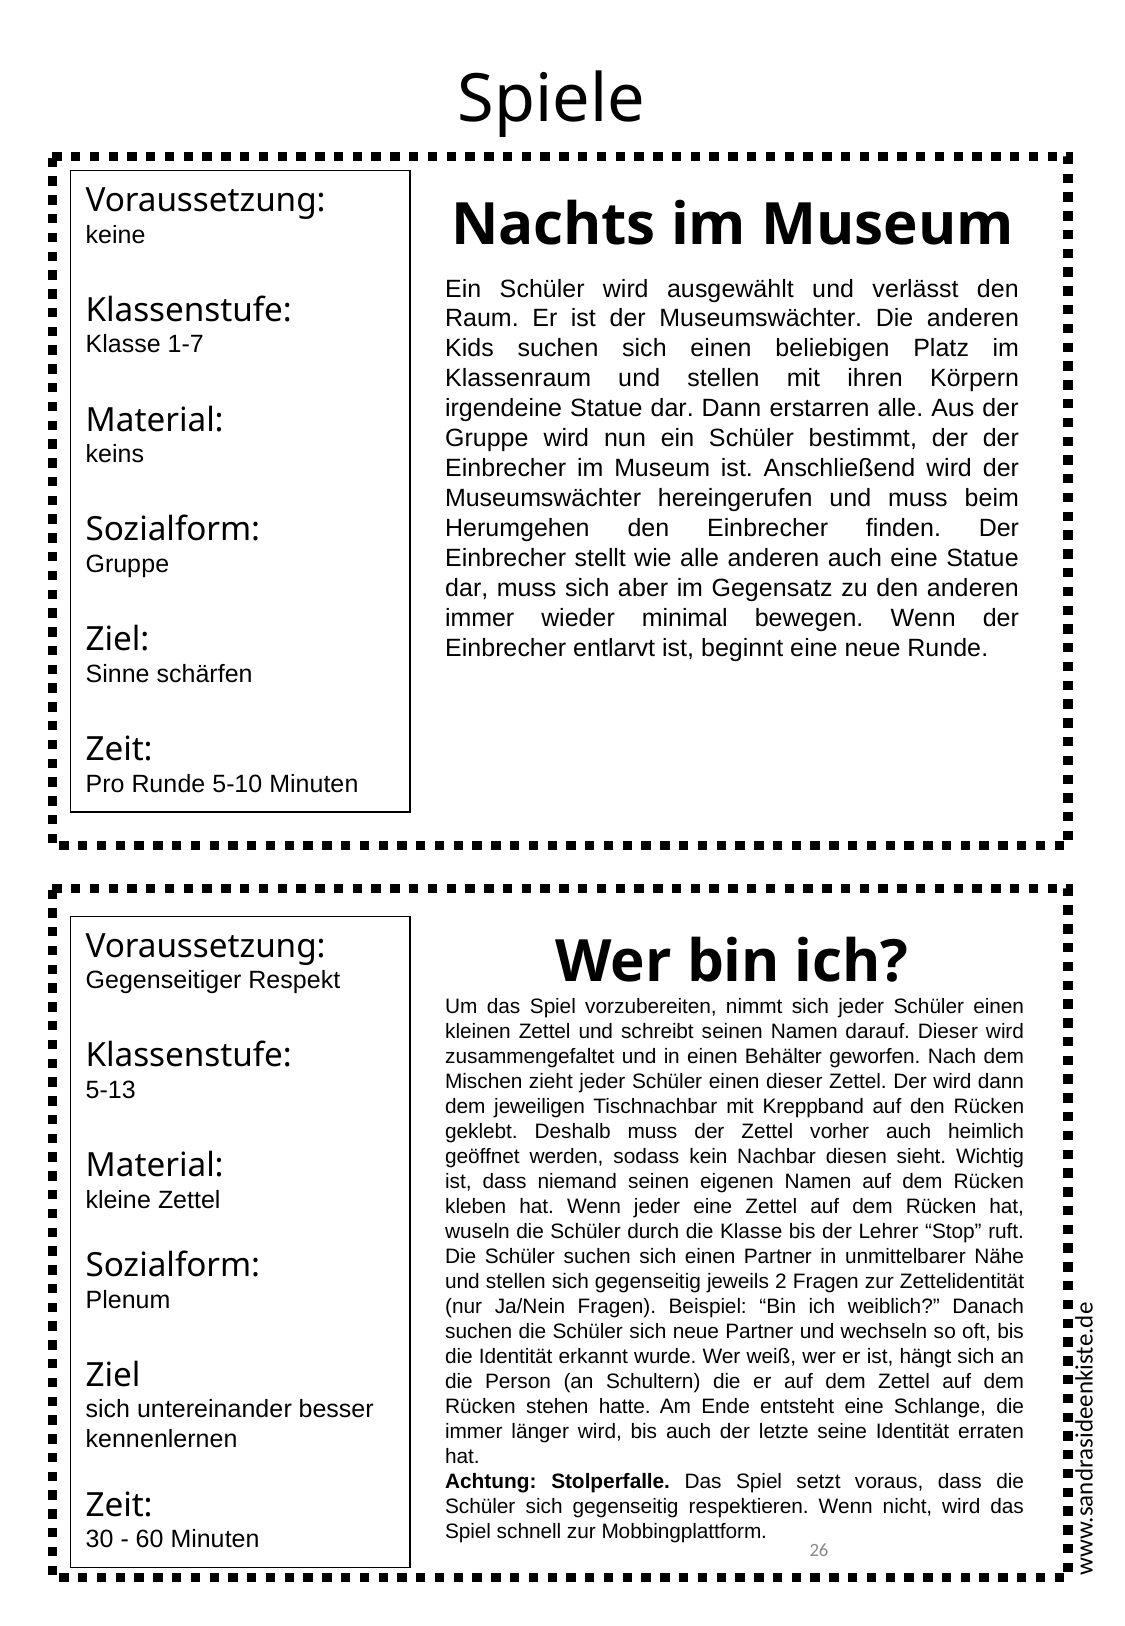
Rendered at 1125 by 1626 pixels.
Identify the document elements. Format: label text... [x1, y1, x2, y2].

text_box Voraussetzung: keine Klassenstufe: Klasse 1-7 Material: keins Sozialform: Gruppe Ziel: Sinne schärfen Zeit: Pro Runde 5-10 Minuten [70, 170, 411, 812]
text_box Um das Spiel vorzubereiten, nimmt sich jeder Schüler einen kleinen Zettel und schreibt seinen Namen darauf. Dieser wird zusammengefaltet und in einen Behälter geworfen. Nach dem Mischen zieht jeder Schüler einen dieser Zettel. Der wird dann dem jeweiligen Tischnachbar mit Kreppband auf den Rücken geklebt. Deshalb muss der Zettel vorher auch heimlich geöffnet werden, sodass kein Nachbar diesen sieht. Wichtig ist, dass niemand seinen eigenen Namen auf dem Rücken kleben hat. Wenn jeder eine Zettel auf dem Rücken hat, wuseln die Schüler durch die Klasse bis der Lehrer “Stop” ruft. Die Schüler suchen sich einen Partner in unmittelbarer Nähe und stellen sich gegenseitig jeweils 2 Fragen zur Zettelidentität (nur Ja/Nein Fragen). Beispiel: “Bin ich weiblich?” Danach suchen die Schüler sich neue Partner und wechseln so oft, bis die Identität erkannt wurde. Wer weiß, wer er ist, hängt sich an die Person (an Schultern) die er auf dem Zettel auf dem Rücken stehen hatte. Am Ende entsteht eine Schlange, die immer länger wird, bis auch der letzte seine Identität erraten hat. Achtung: Stolperfalle. Das Spiel setzt voraus, dass die Schüler sich gegenseitig respektieren. Wenn nicht, wird das Spiel schnell zur Mobbingplattform. [430, 985, 1039, 1557]
text_box Nachts im Museum [410, 178, 1055, 265]
text_box [794, 1506, 1048, 1593]
text_box Voraussetzung: Gegenseitiger Respekt Klassenstufe: 5-13 Material: kleine Zettel Sozialform: Plenum Ziel sich untereinander besser kennenlernen Zeit: 30 - 60 Minuten [70, 916, 411, 1568]
text_box Spiele [52, 47, 1069, 144]
text_box Ein Schüler wird ausgewählt und verlässt den Raum. Er ist der Museumswächter. Die anderen Kids suchen sich einen beliebigen Platz im Klassenraum und stellen mit ihren Körpern irgendeine Statue dar. Dann erstarren alle. Aus der Gruppe wird nun ein Schüler bestimmt, der der Einbrecher im Museum ist. Anschließend wird der Museumswächter hereingerufen und muss beim Herumgehen den Einbrecher finden. Der Einbrecher stellt wie alle anderen auch eine Statue dar, muss sich aber im Gegensatz zu den anderen immer wieder minimal bewegen. Wenn der Einbrecher entlarvt ist, beginnt eine neue Runde. [430, 264, 1039, 674]
text_box Wer bin ich? [410, 915, 1055, 1002]
text_box www.sandrasideenkiste.de [1059, 1074, 1106, 1591]
